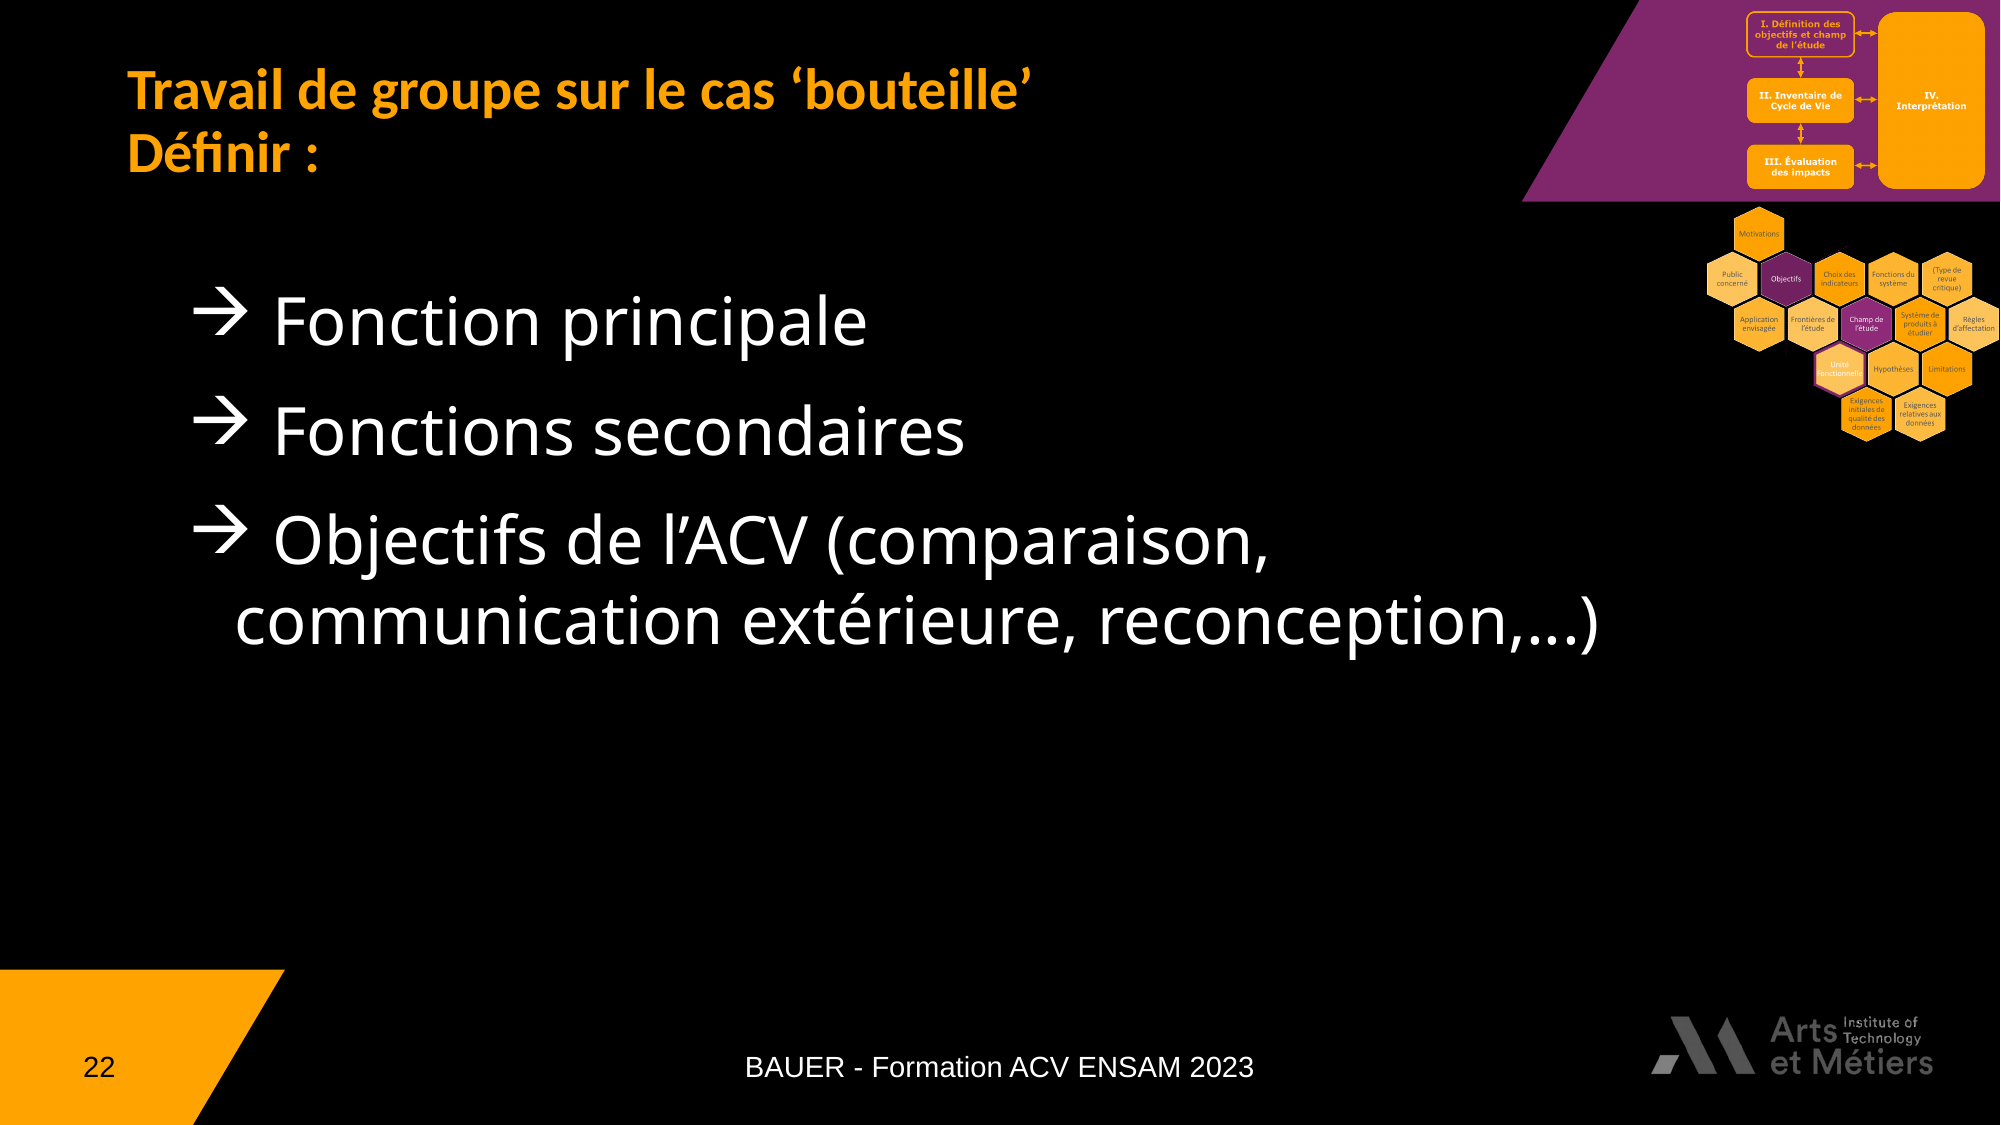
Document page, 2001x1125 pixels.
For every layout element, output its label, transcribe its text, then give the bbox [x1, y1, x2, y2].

picture [1707, 206, 2000, 442]
picture [1631, 997, 1952, 1093]
title Travail de groupe sur le cas ‘bouteille’ Définir : [112, 51, 1489, 166]
text_box Fonction principale Fonctions secondaires Objectifs de l’ACV (comparaison, communication extérieure, reconception,...) [173, 271, 1617, 775]
picture [1746, 11, 1985, 189]
